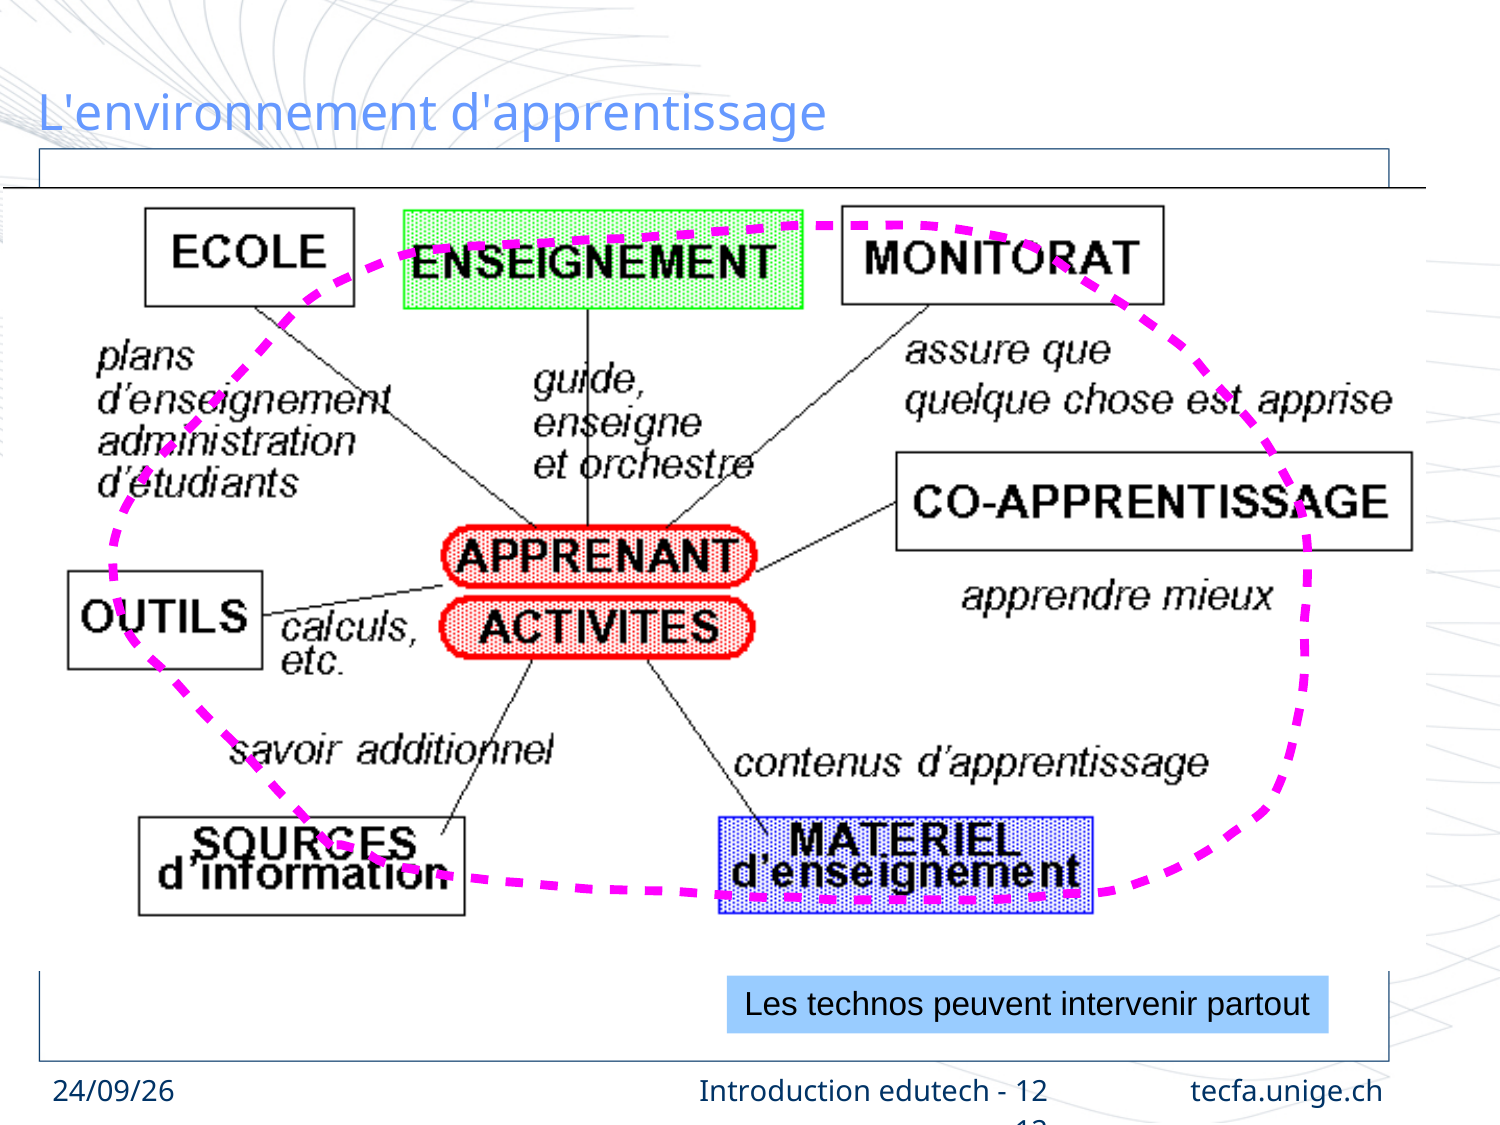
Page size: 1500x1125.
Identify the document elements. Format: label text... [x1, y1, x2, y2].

text_box Les technos peuvent intervenir partout [726, 975, 1329, 1034]
title L'environnement d'apprentissage [37, 60, 1313, 161]
picture [0, 0, 1500, 1123]
